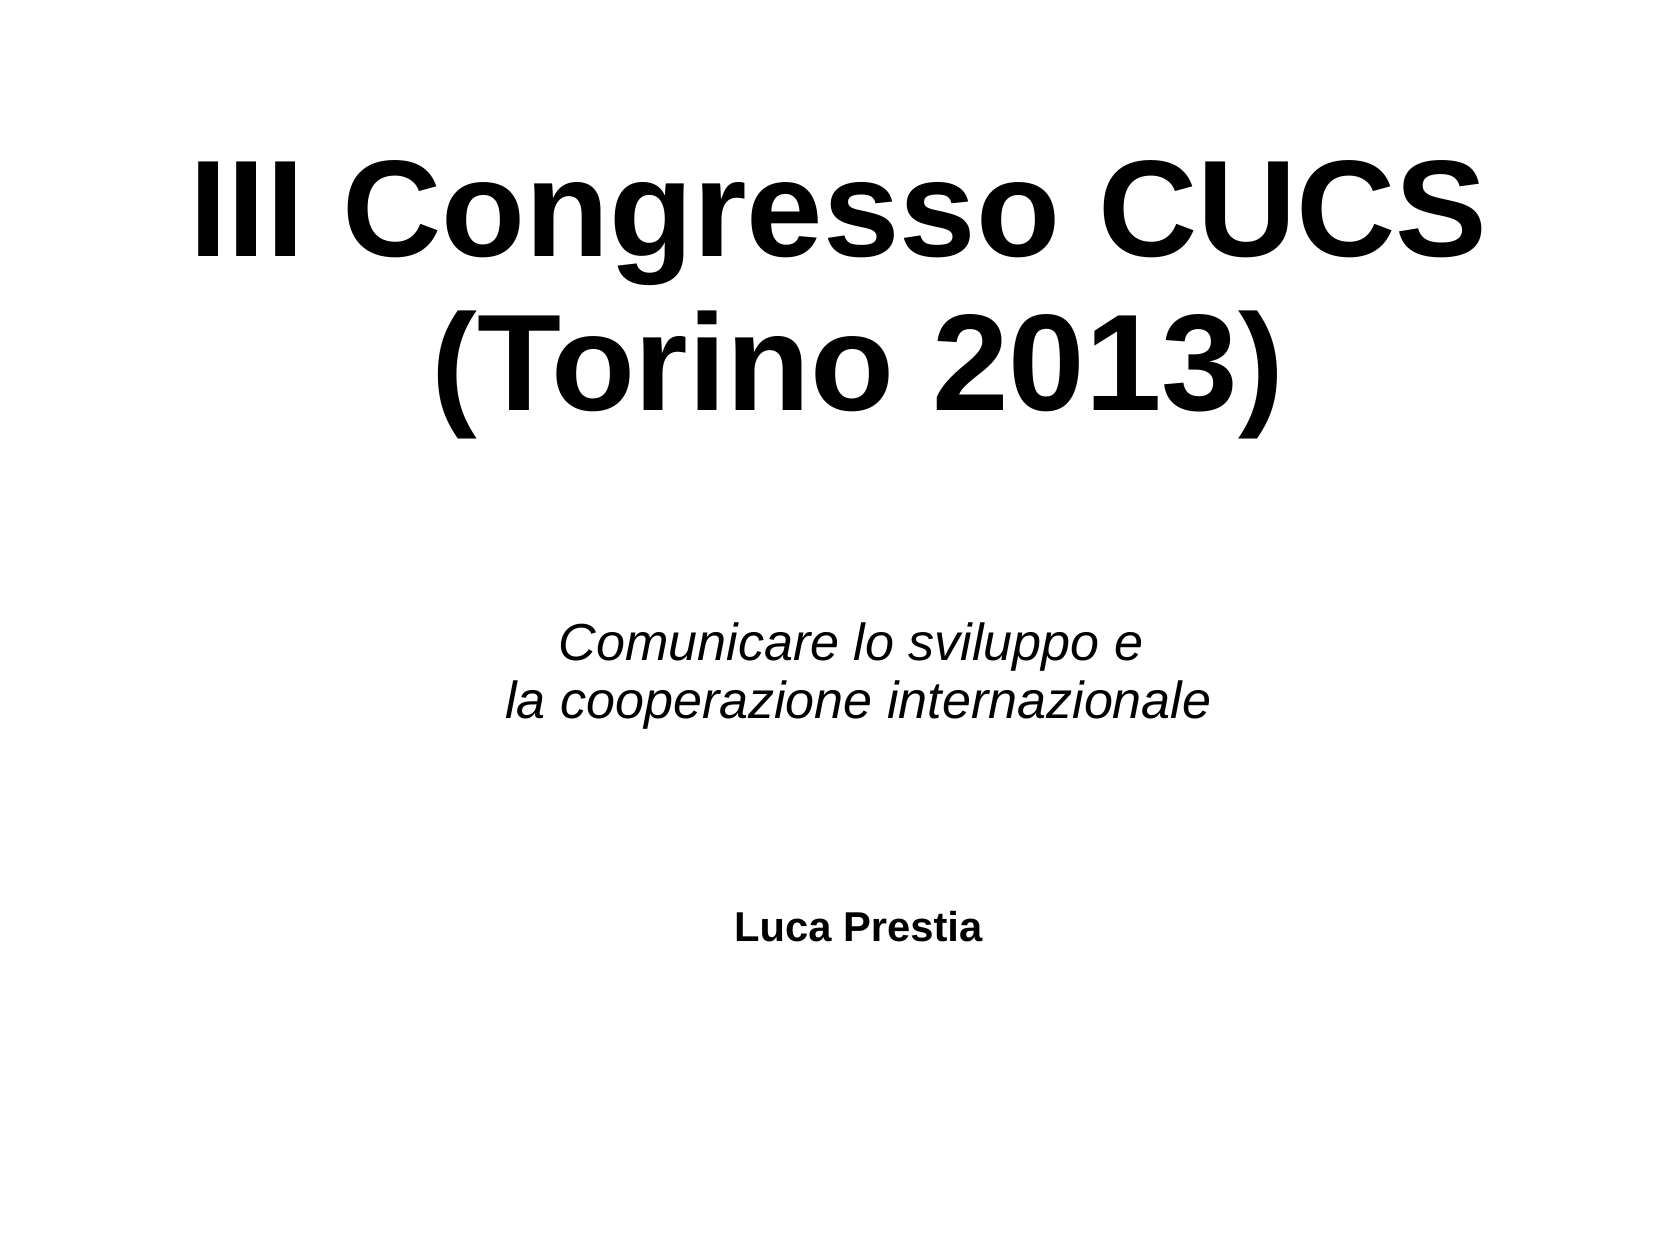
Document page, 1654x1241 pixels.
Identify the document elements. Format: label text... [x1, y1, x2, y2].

text_box III Congresso CUCS (Torino 2013) Comunicare lo sviluppo e la cooperazione internazionale Luca Prestia [174, 19, 1542, 1191]
